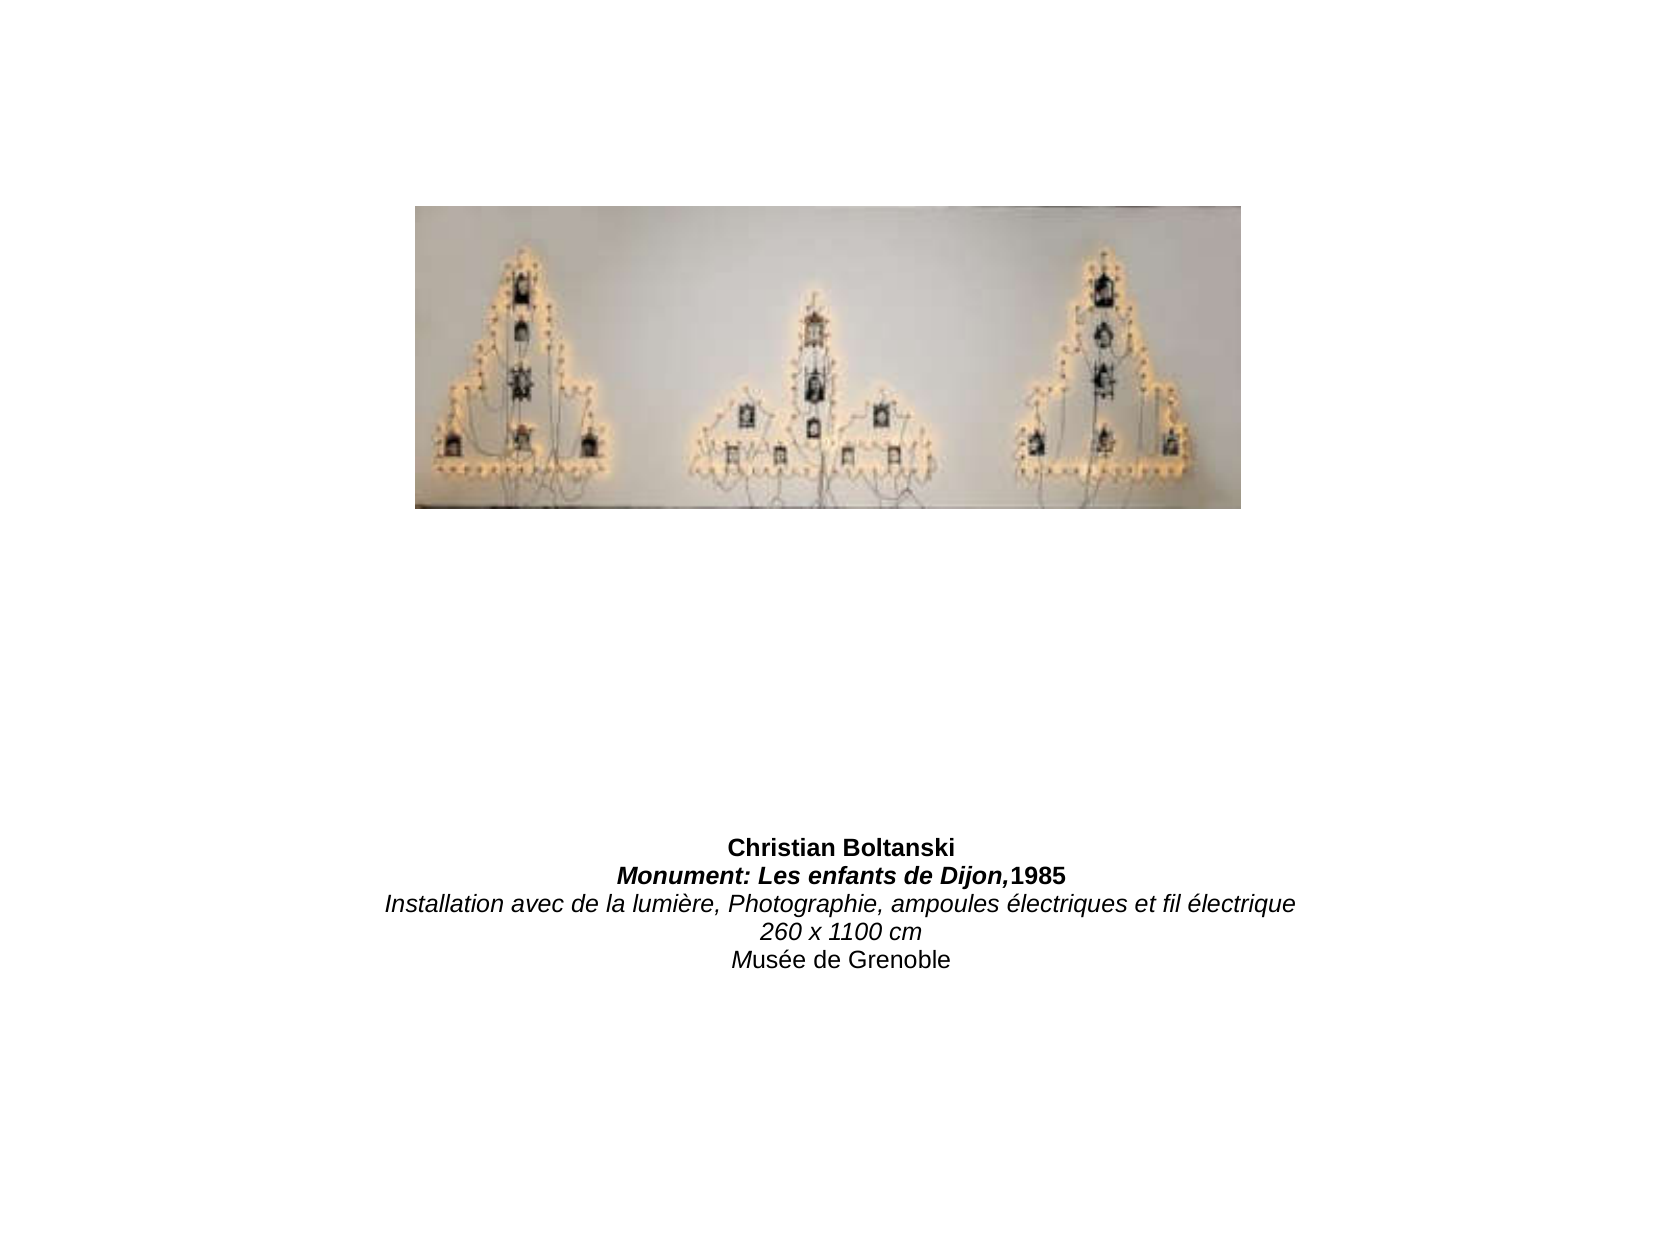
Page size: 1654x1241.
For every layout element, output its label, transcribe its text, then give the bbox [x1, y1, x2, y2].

text_box Christian Boltanski Monument: Les enfants de Dijon,1985 Installation avec de la lumière, Photographie, ampoules électriques et fil électrique 260 x 1100 cm Musée de Grenoble [206, 826, 1477, 984]
picture [415, 206, 1241, 509]
